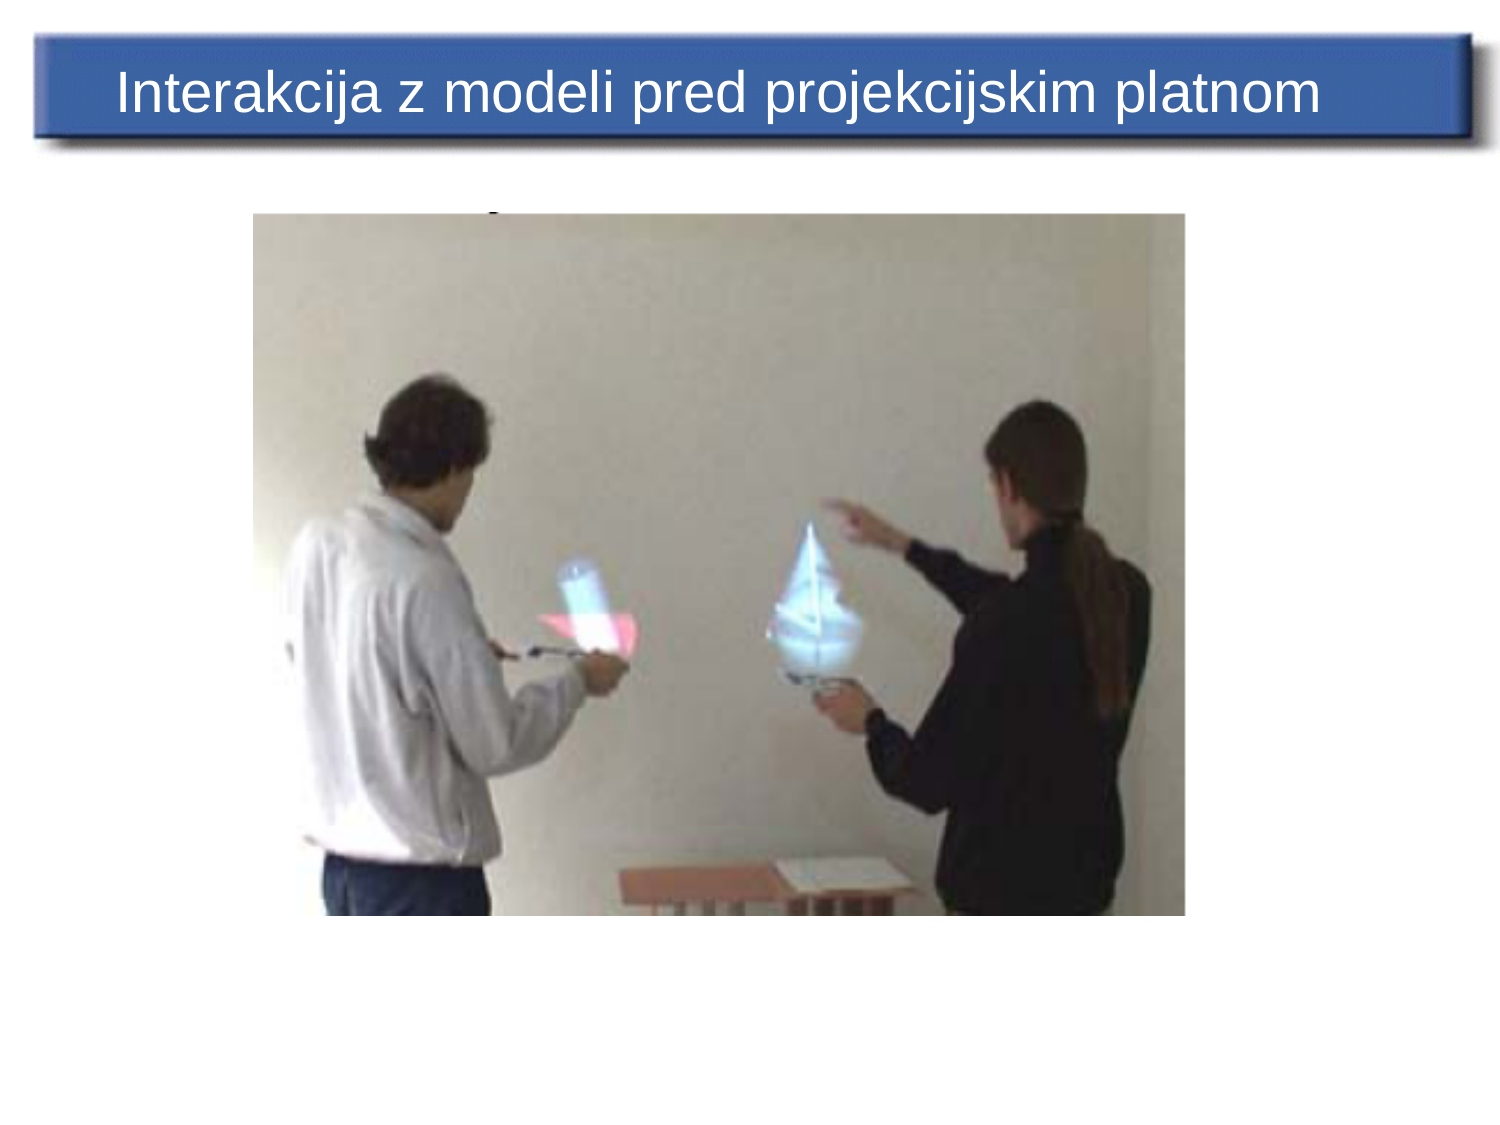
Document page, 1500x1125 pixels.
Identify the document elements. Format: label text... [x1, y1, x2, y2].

picture [253, 212, 1188, 916]
picture [32, 30, 1500, 158]
text_box Interakcija z modeli pred projekcijskim platnom [100, 46, 1339, 132]
